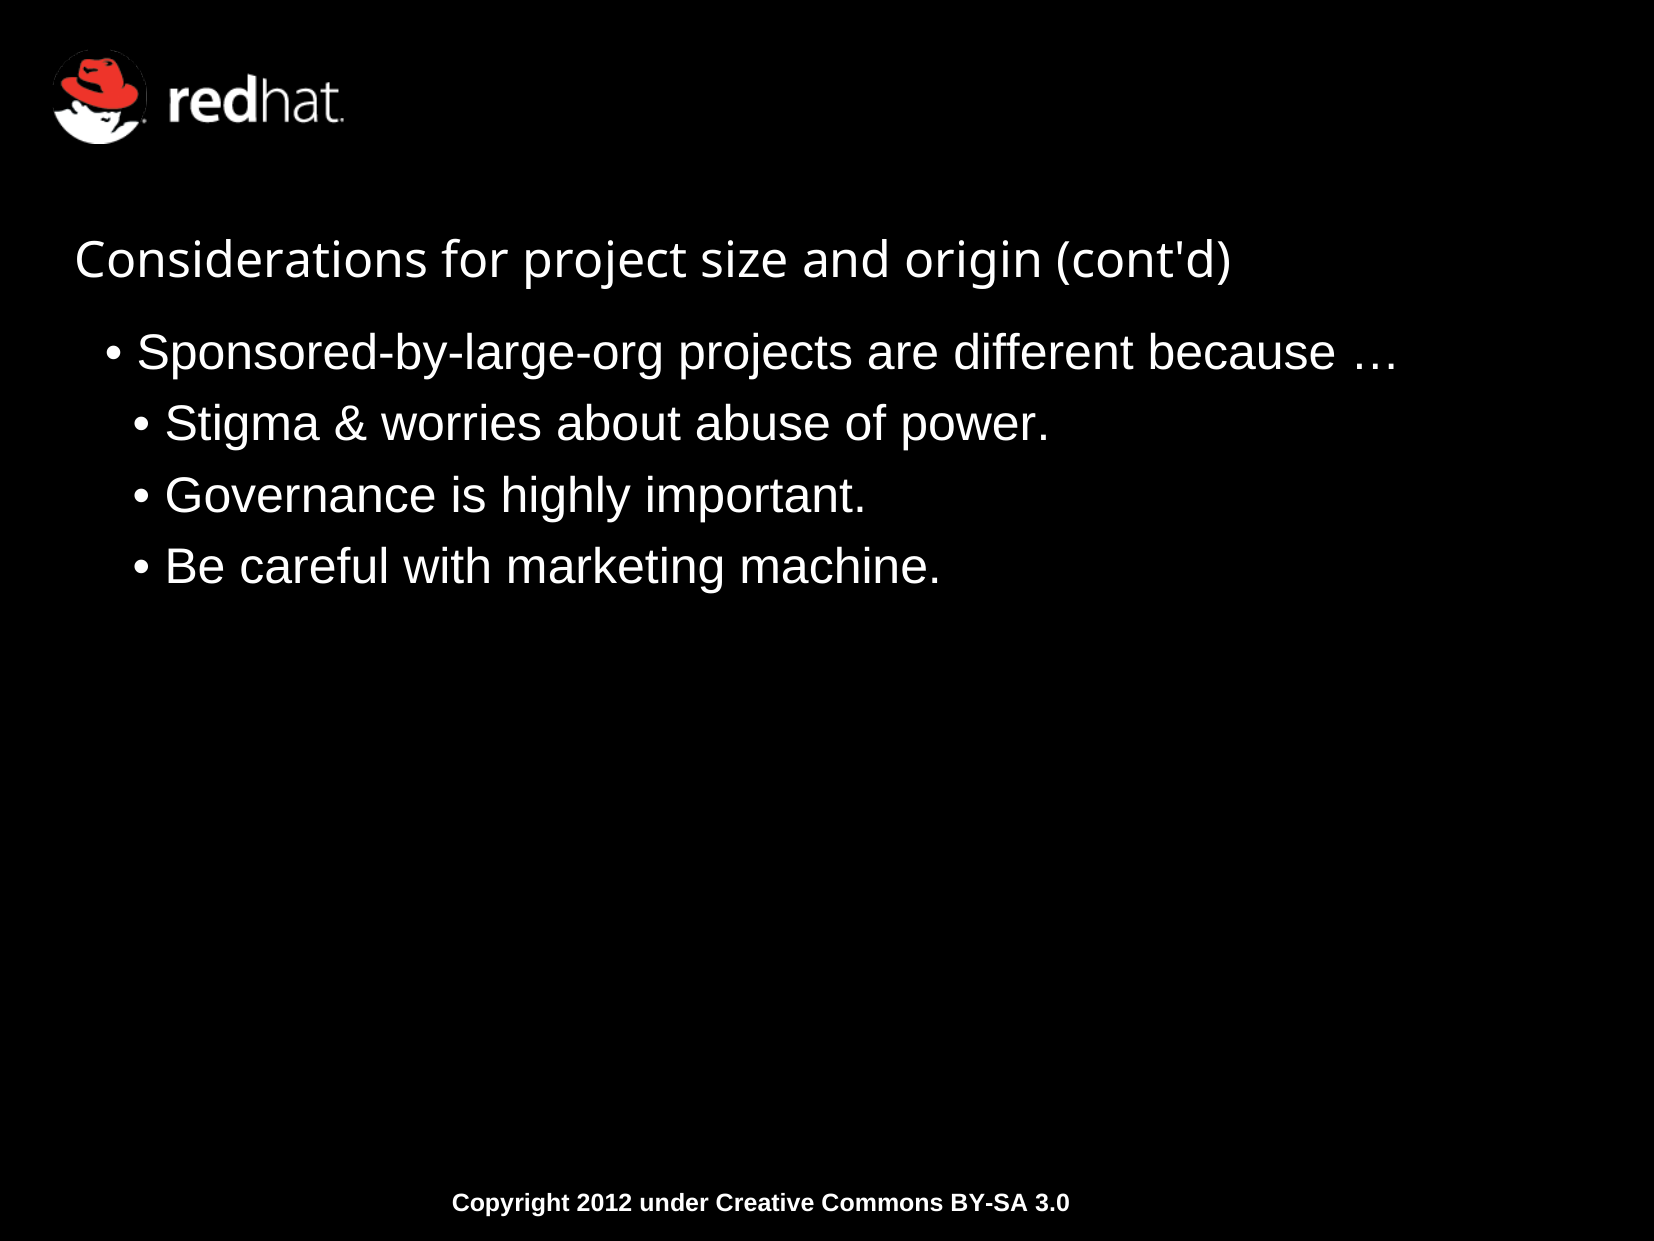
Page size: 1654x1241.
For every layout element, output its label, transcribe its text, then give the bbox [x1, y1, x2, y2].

picture [52, 49, 345, 144]
list • Sponsored-by-large-org projects are different because … • Stigma & worries about abuse of power. • Governance is highly important. • Be careful with marketing machine. [77, 324, 1500, 1186]
title Considerations for project size and origin (cont'd) [74, 199, 1506, 318]
